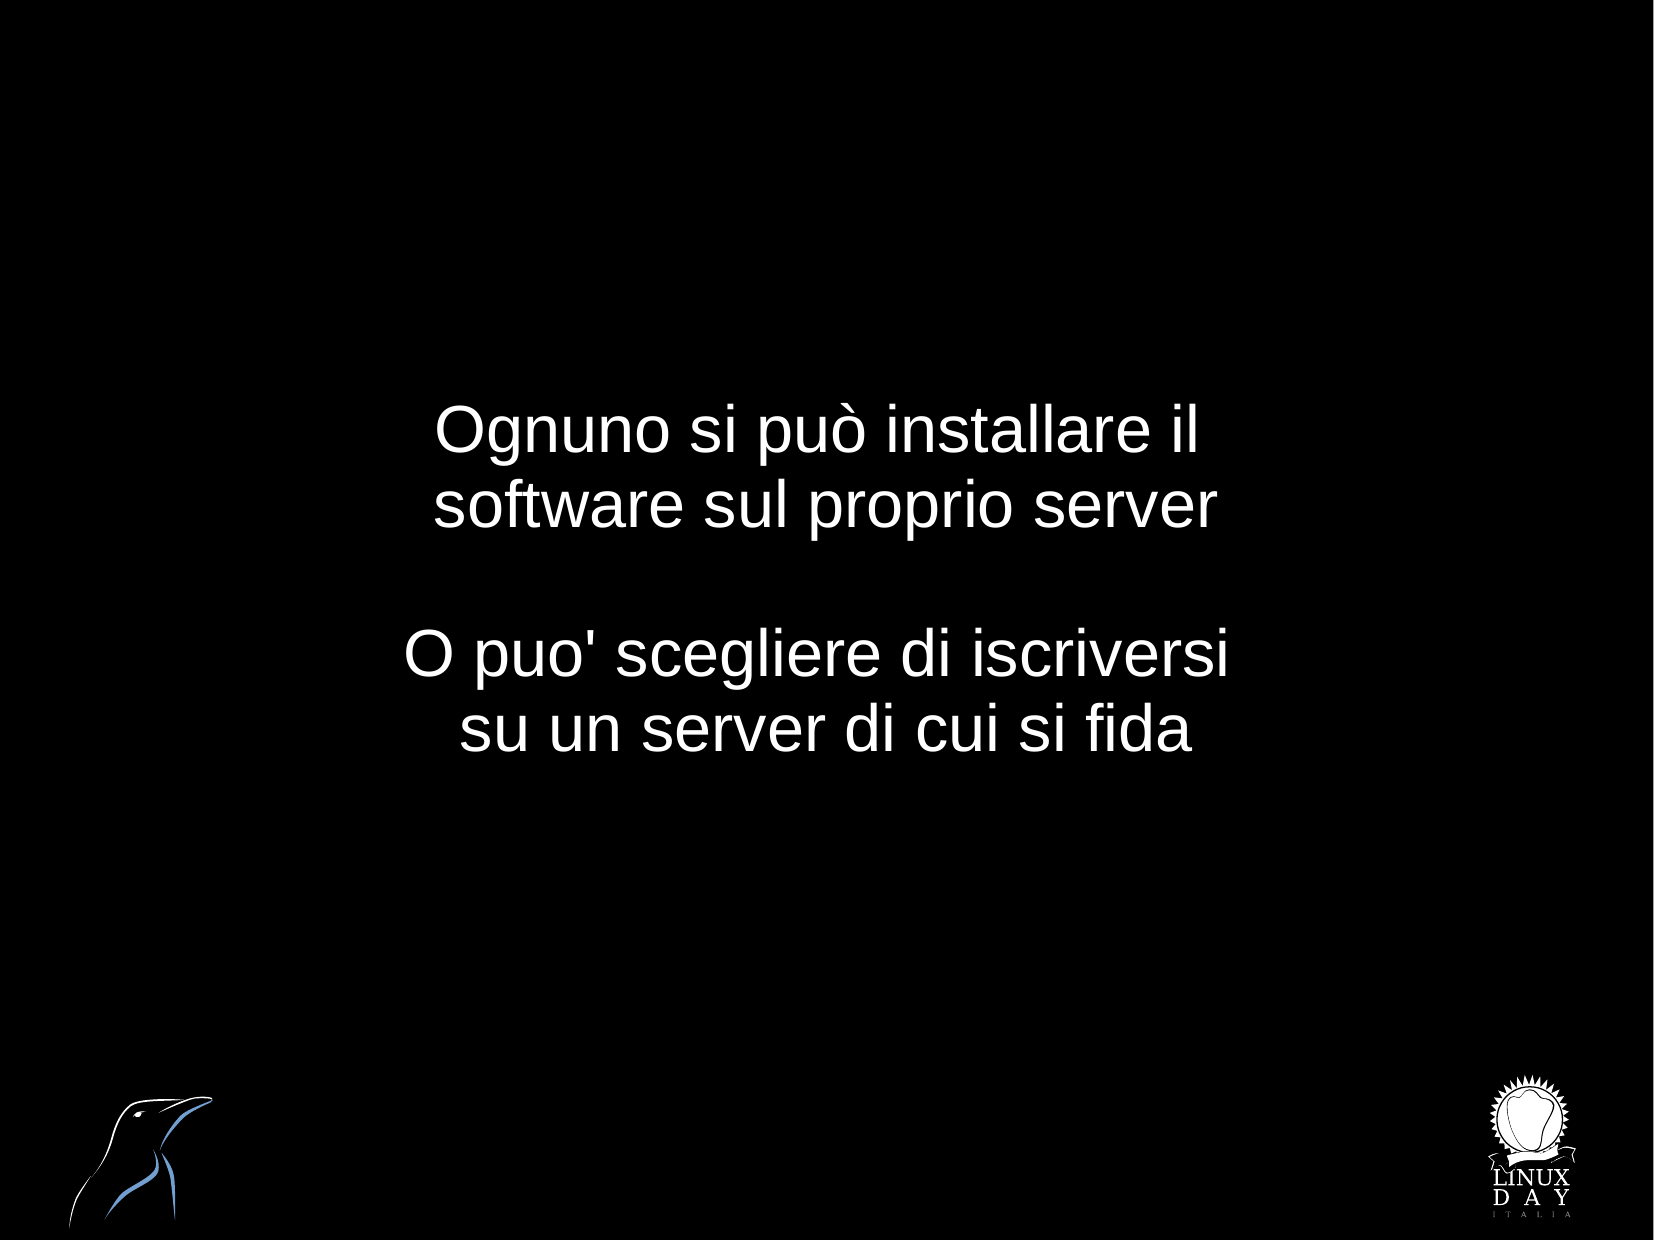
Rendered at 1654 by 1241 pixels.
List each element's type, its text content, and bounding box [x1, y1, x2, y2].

subtitle Ognuno si può installare il software sul proprio server O puo' scegliere di iscriversi su un server di cui si fida [82, 49, 1571, 1109]
